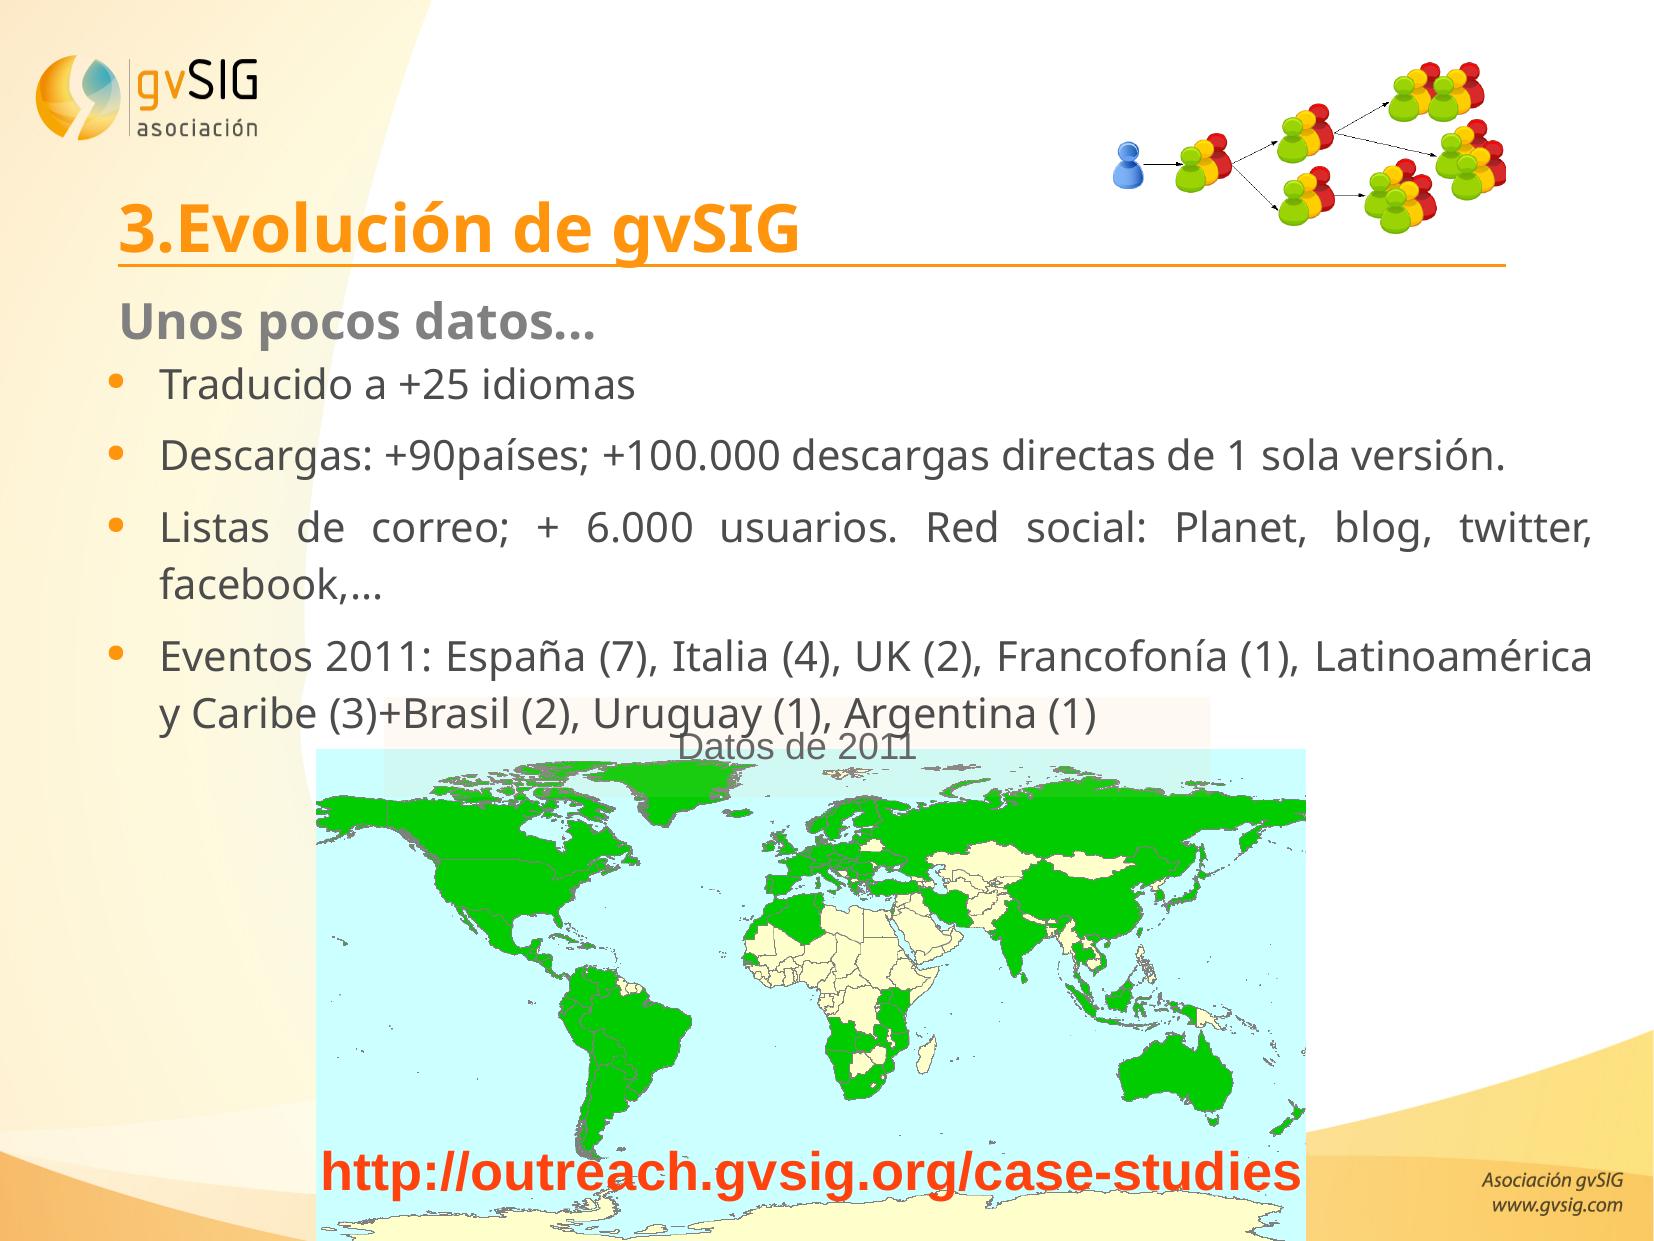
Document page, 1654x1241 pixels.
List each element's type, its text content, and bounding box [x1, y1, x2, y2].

title Unos pocos datos... [118, 276, 857, 354]
text_box Datos de 2011 [383, 696, 1211, 798]
picture [0, 0, 1654, 1241]
text_box http://outreach.gvsig.org/case-studies [295, 1133, 1329, 1210]
title 3.Evolución de gvSIG [118, 177, 1607, 276]
list Traducido a +25 idiomas Descargas: +90países; +100.000 descargas directas de 1 sola versión. Listas de correo; + 6.000 usuarios. Red social: Planet, blog, twitter, facebook,... Eventos 2011: España (7), Italia (4), UK (2), Francofonía (1), Latinoamérica y Caribe (3)+Brasil (2), Uruguay (1), Argentina (1) [88, 354, 1595, 690]
